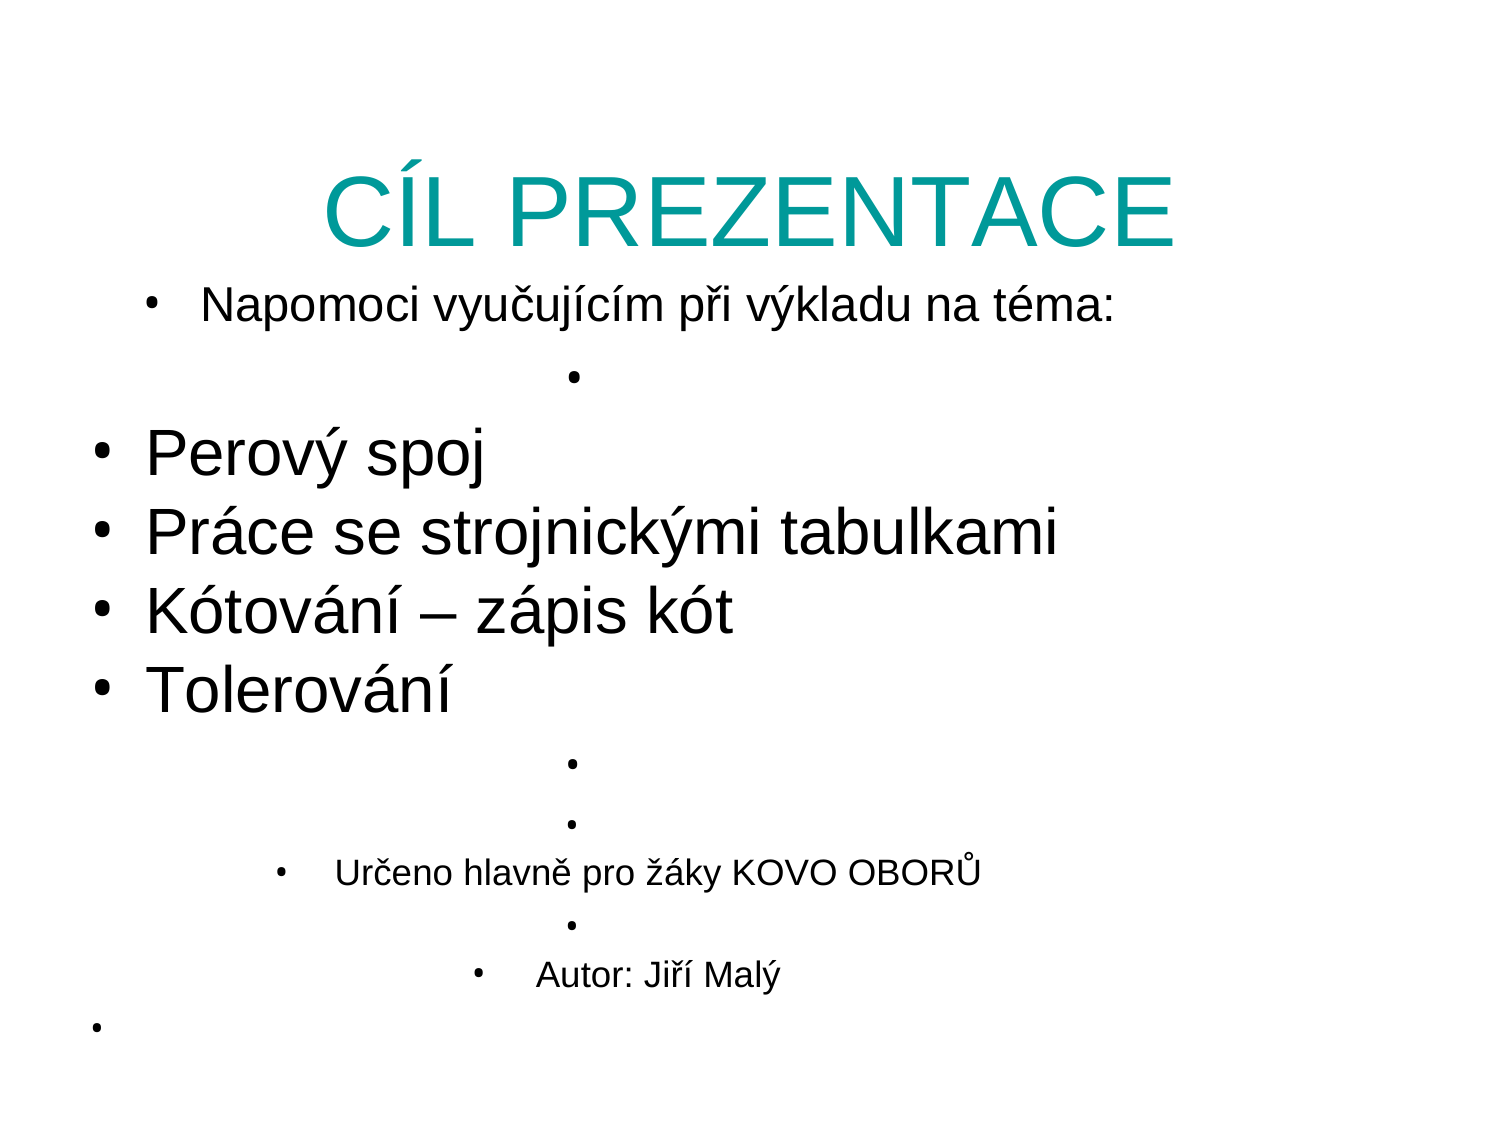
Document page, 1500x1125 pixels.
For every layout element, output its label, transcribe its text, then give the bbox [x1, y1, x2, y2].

title CÍL PREZENTACE [75, 112, 1426, 276]
list Napomoci vyučujícím při výkladu na téma: Perový spoj Práce se strojnickými tabulkami Kótování – zápis kót Tolerování Určeno hlavně pro žáky KOVO OBORŮ Autor: Jiří Malý [75, 276, 1426, 1005]
